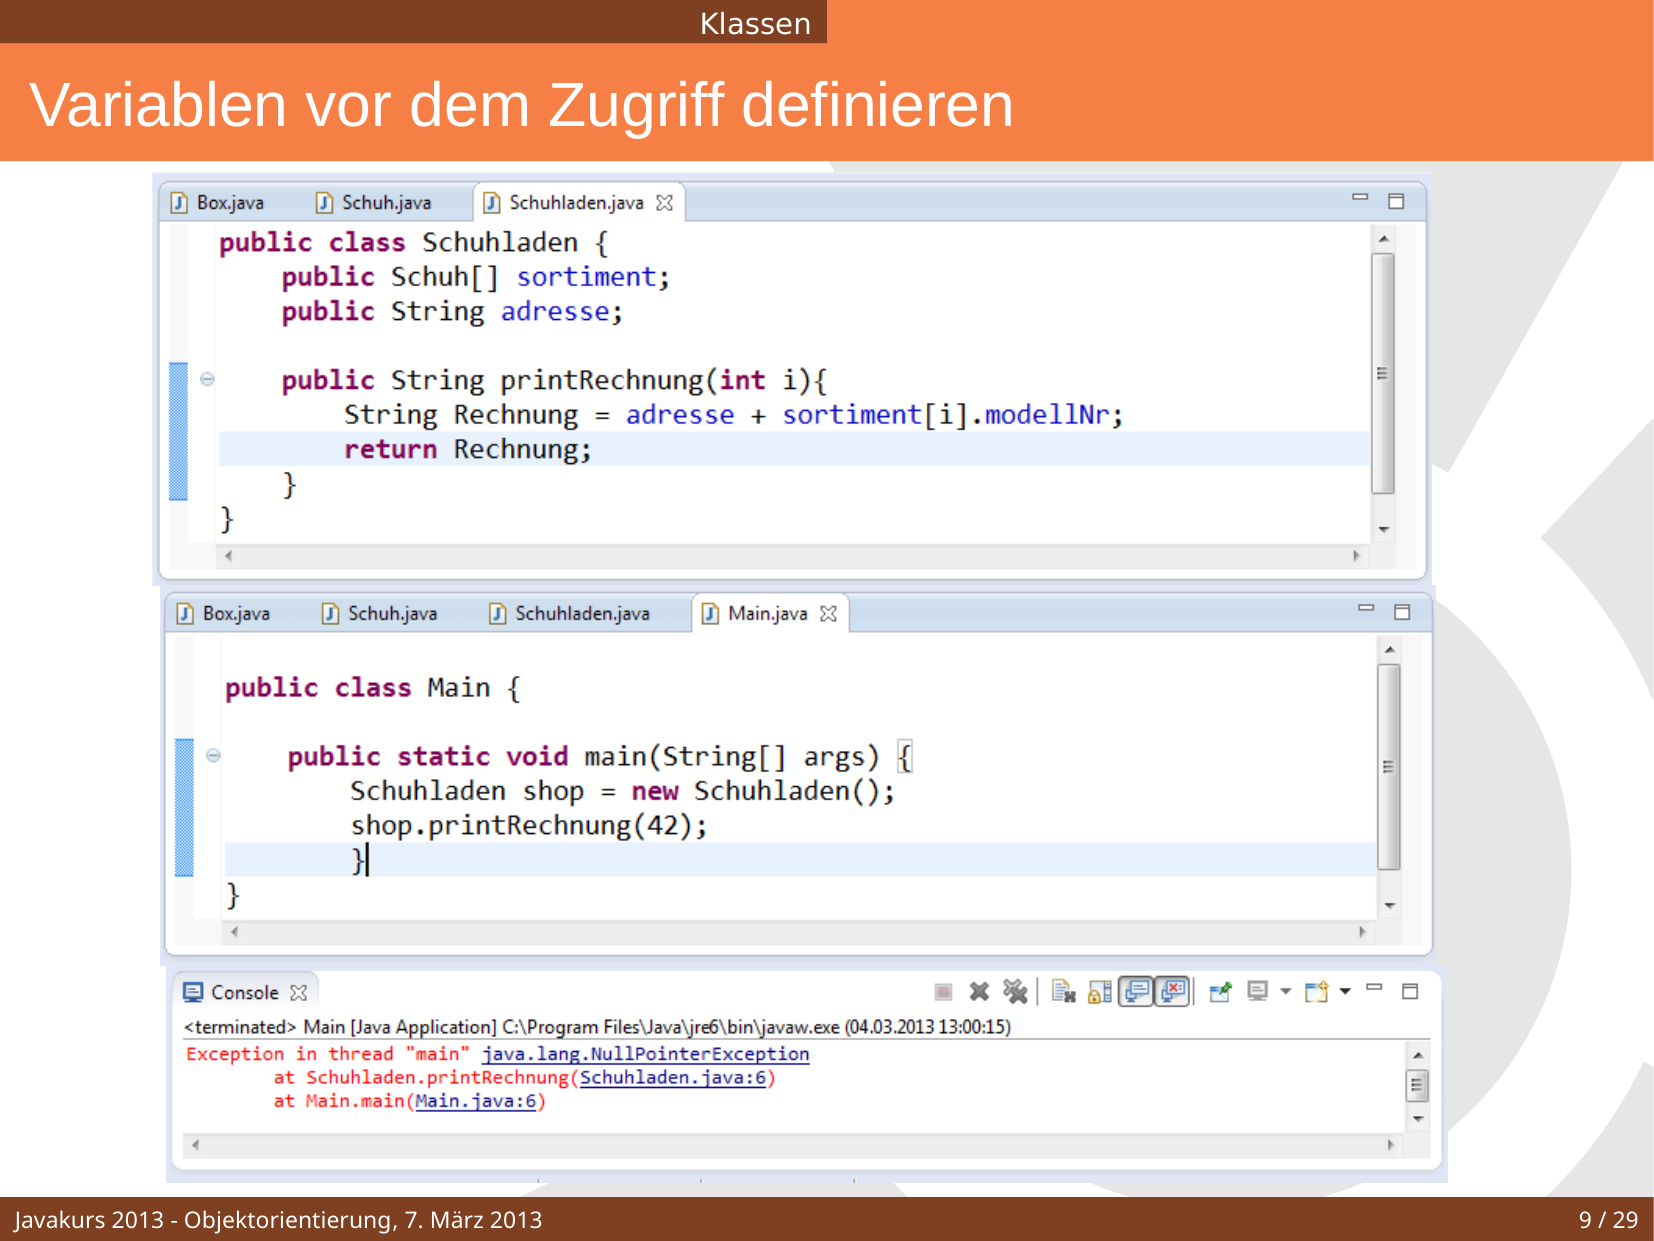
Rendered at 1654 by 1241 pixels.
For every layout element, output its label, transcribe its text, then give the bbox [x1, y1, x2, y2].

title Variablen vor dem Zugriff definieren [29, 67, 1595, 143]
text_box Klassen [29, 0, 827, 50]
picture [152, 172, 1448, 1183]
